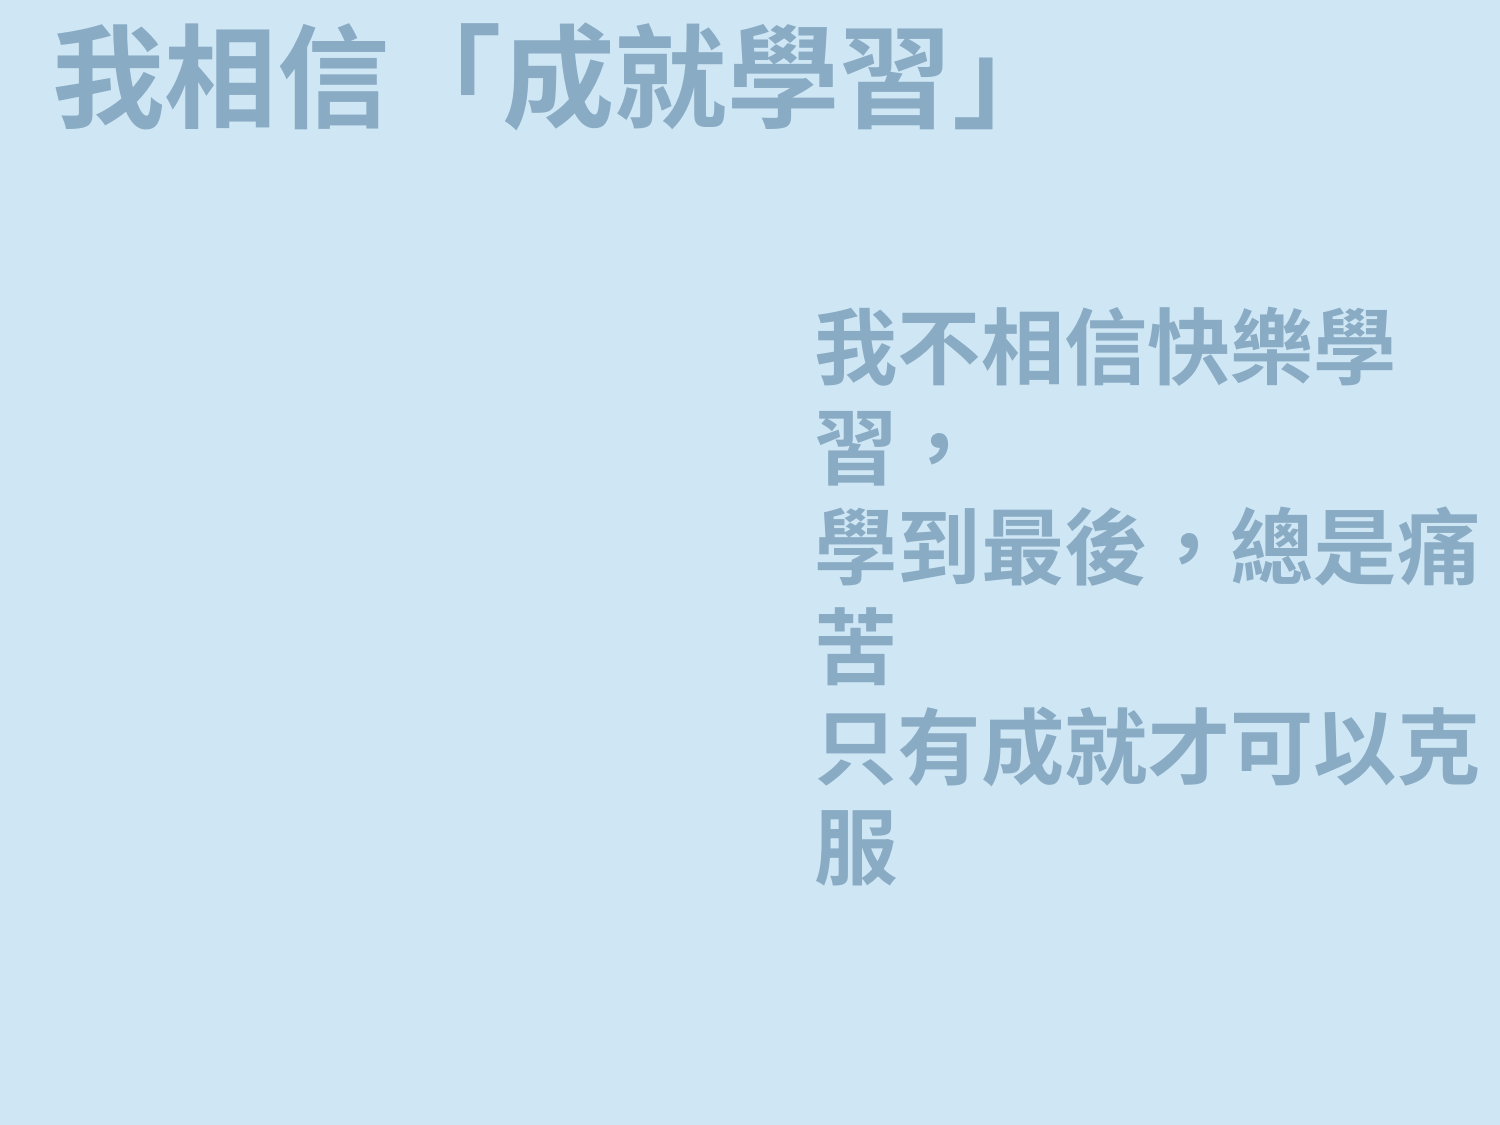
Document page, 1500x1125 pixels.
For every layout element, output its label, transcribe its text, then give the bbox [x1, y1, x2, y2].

subtitle 我不相信快樂學習， 學到最後，總是痛苦 只有成就才可以克服 [800, 287, 1500, 613]
title 我相信「成就學習」 [37, 0, 1450, 321]
